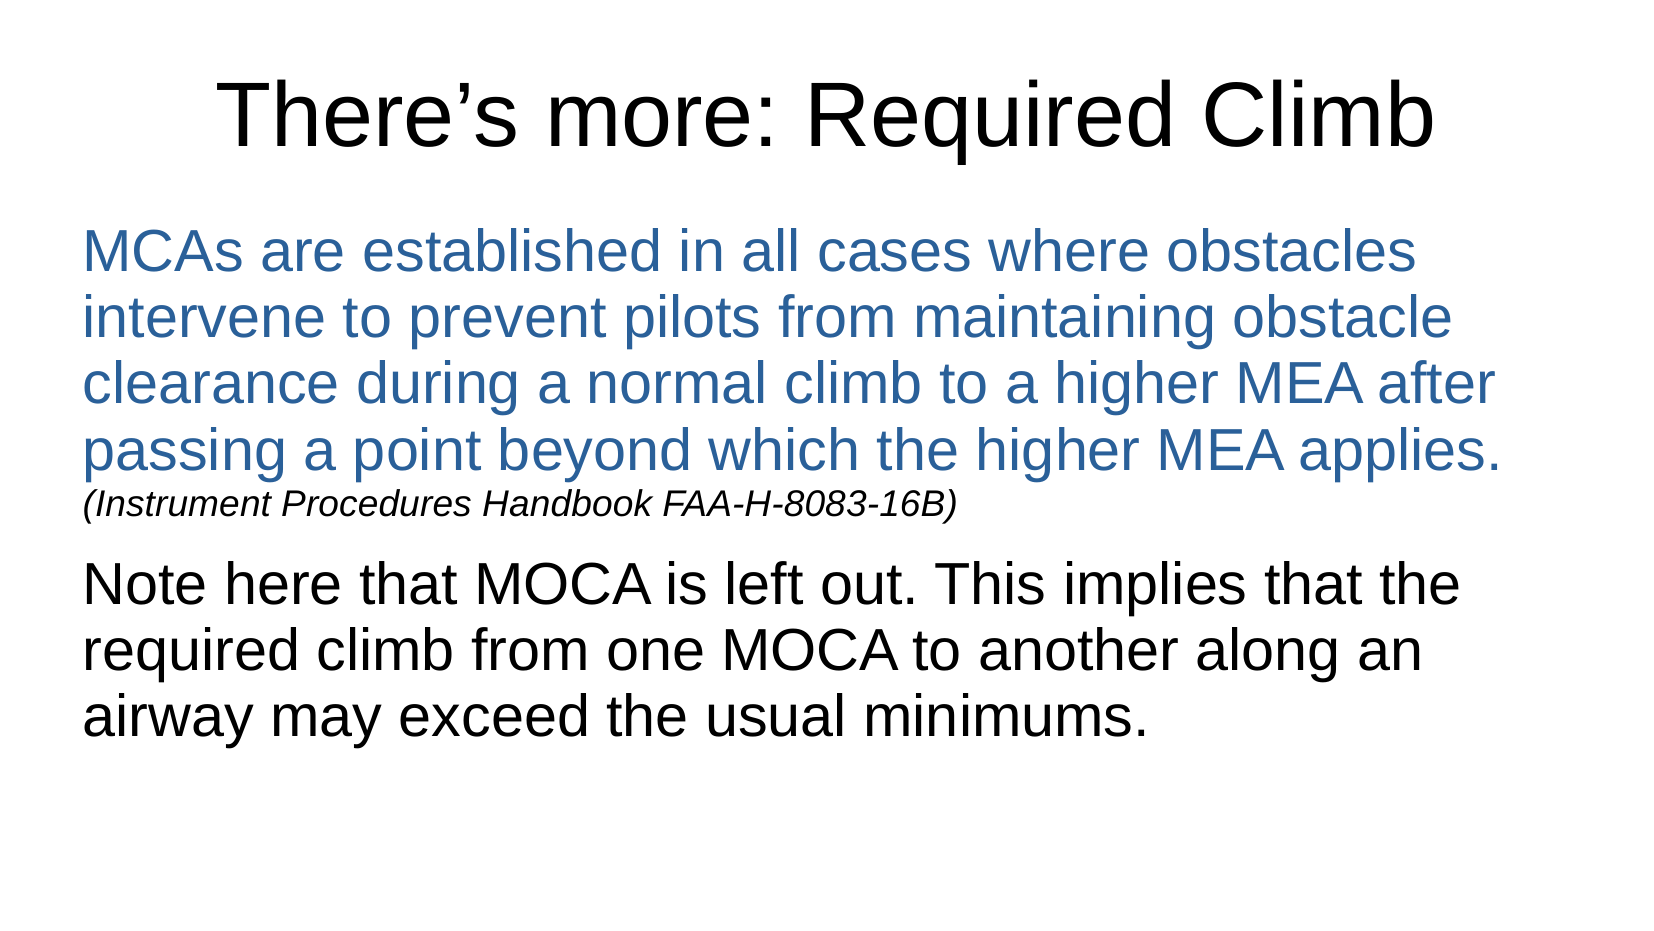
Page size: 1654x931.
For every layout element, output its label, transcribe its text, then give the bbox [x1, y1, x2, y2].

list MCAs are established in all cases where obstacles intervene to prevent pilots from maintaining obstacle clearance during a normal climb to a higher MEA after passing a point beyond which the higher MEA applies. (Instrument Procedures Handbook FAA-H-8083-16B) Note here that MOCA is left out. This implies that the required climb from one MOCA to another along an airway may exceed the usual minimums. [82, 217, 1571, 758]
title There’s more: Required Climb [82, 37, 1571, 193]
